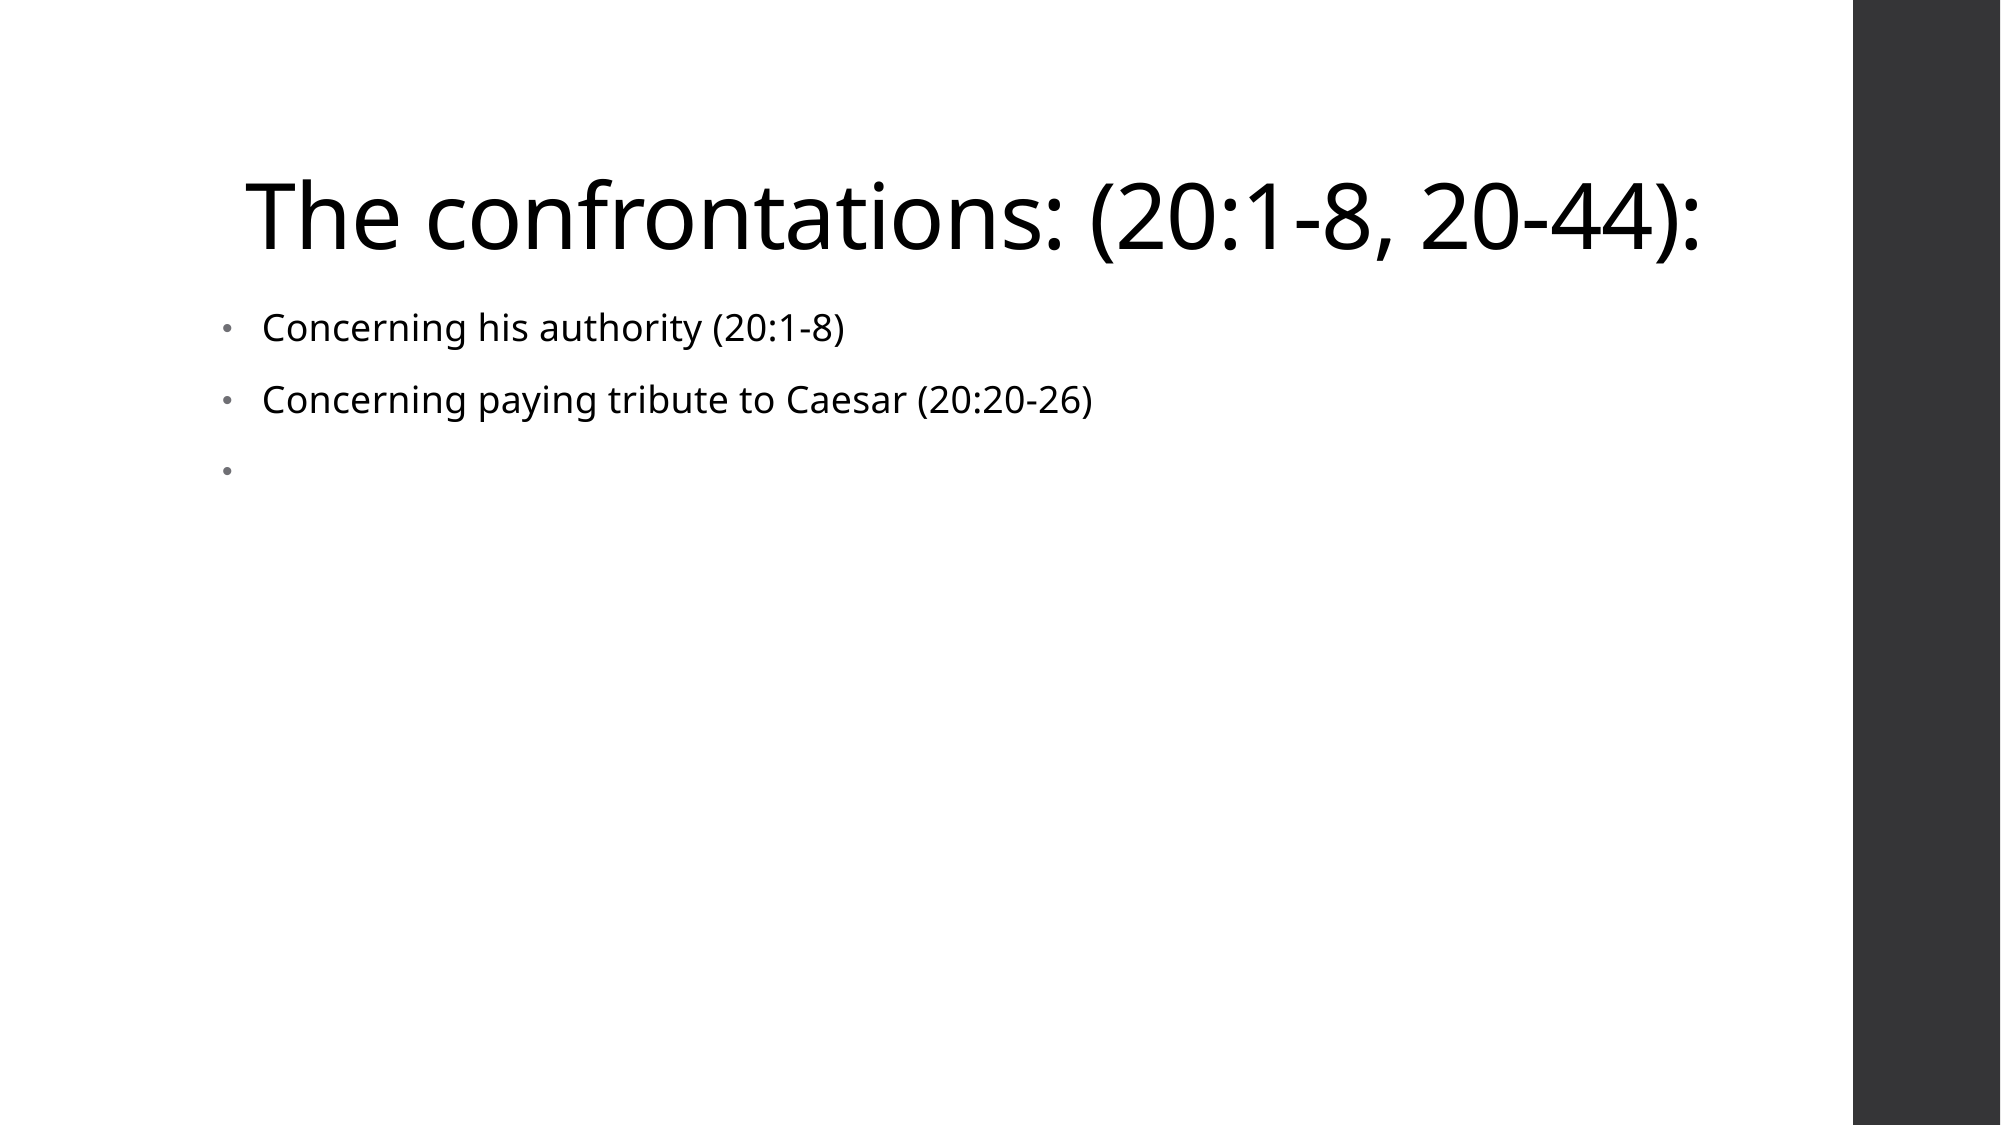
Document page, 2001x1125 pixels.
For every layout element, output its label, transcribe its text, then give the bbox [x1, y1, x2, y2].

list Concerning his authority (20:1-8) Concerning paying tribute to Caesar (20:20-26) [206, 299, 1617, 1014]
title The confrontations: (20:1-8, 20-44): [206, 60, 1797, 278]
